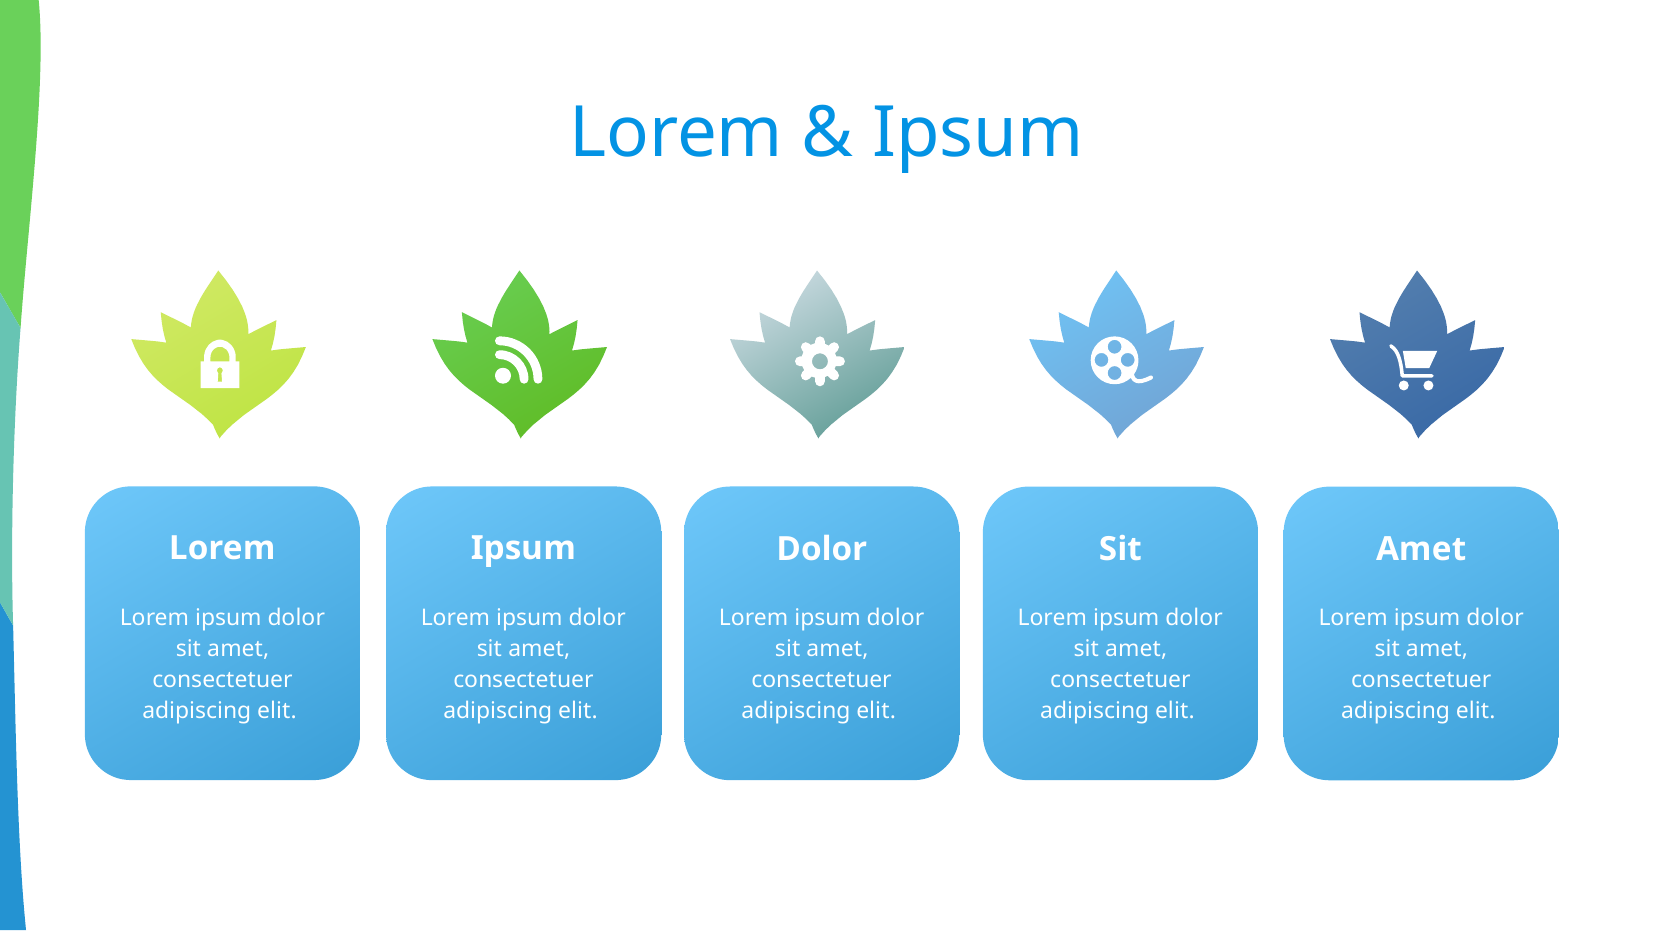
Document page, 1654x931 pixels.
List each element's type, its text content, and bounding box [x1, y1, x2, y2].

text_box [1029, 270, 1204, 439]
text_box Lorem Lorem ipsum dolor sit amet, consectetuer adipiscing elit. [84, 486, 361, 781]
text_box Lorem & Ipsum [0, 78, 1654, 178]
text_box [432, 270, 608, 439]
text_box [131, 270, 306, 439]
text_box Dolor Lorem ipsum dolor sit amet, consectetuer adipiscing elit. [684, 486, 960, 781]
text_box Ipsum Lorem ipsum dolor sit amet, consectetuer adipiscing elit. [386, 486, 662, 781]
text_box [730, 270, 905, 439]
text_box [1330, 270, 1505, 439]
text_box Amet Lorem ipsum dolor sit amet, consectetuer adipiscing elit. [1283, 486, 1559, 781]
text_box Sit Lorem ipsum dolor sit amet, consectetuer adipiscing elit. [982, 486, 1259, 781]
